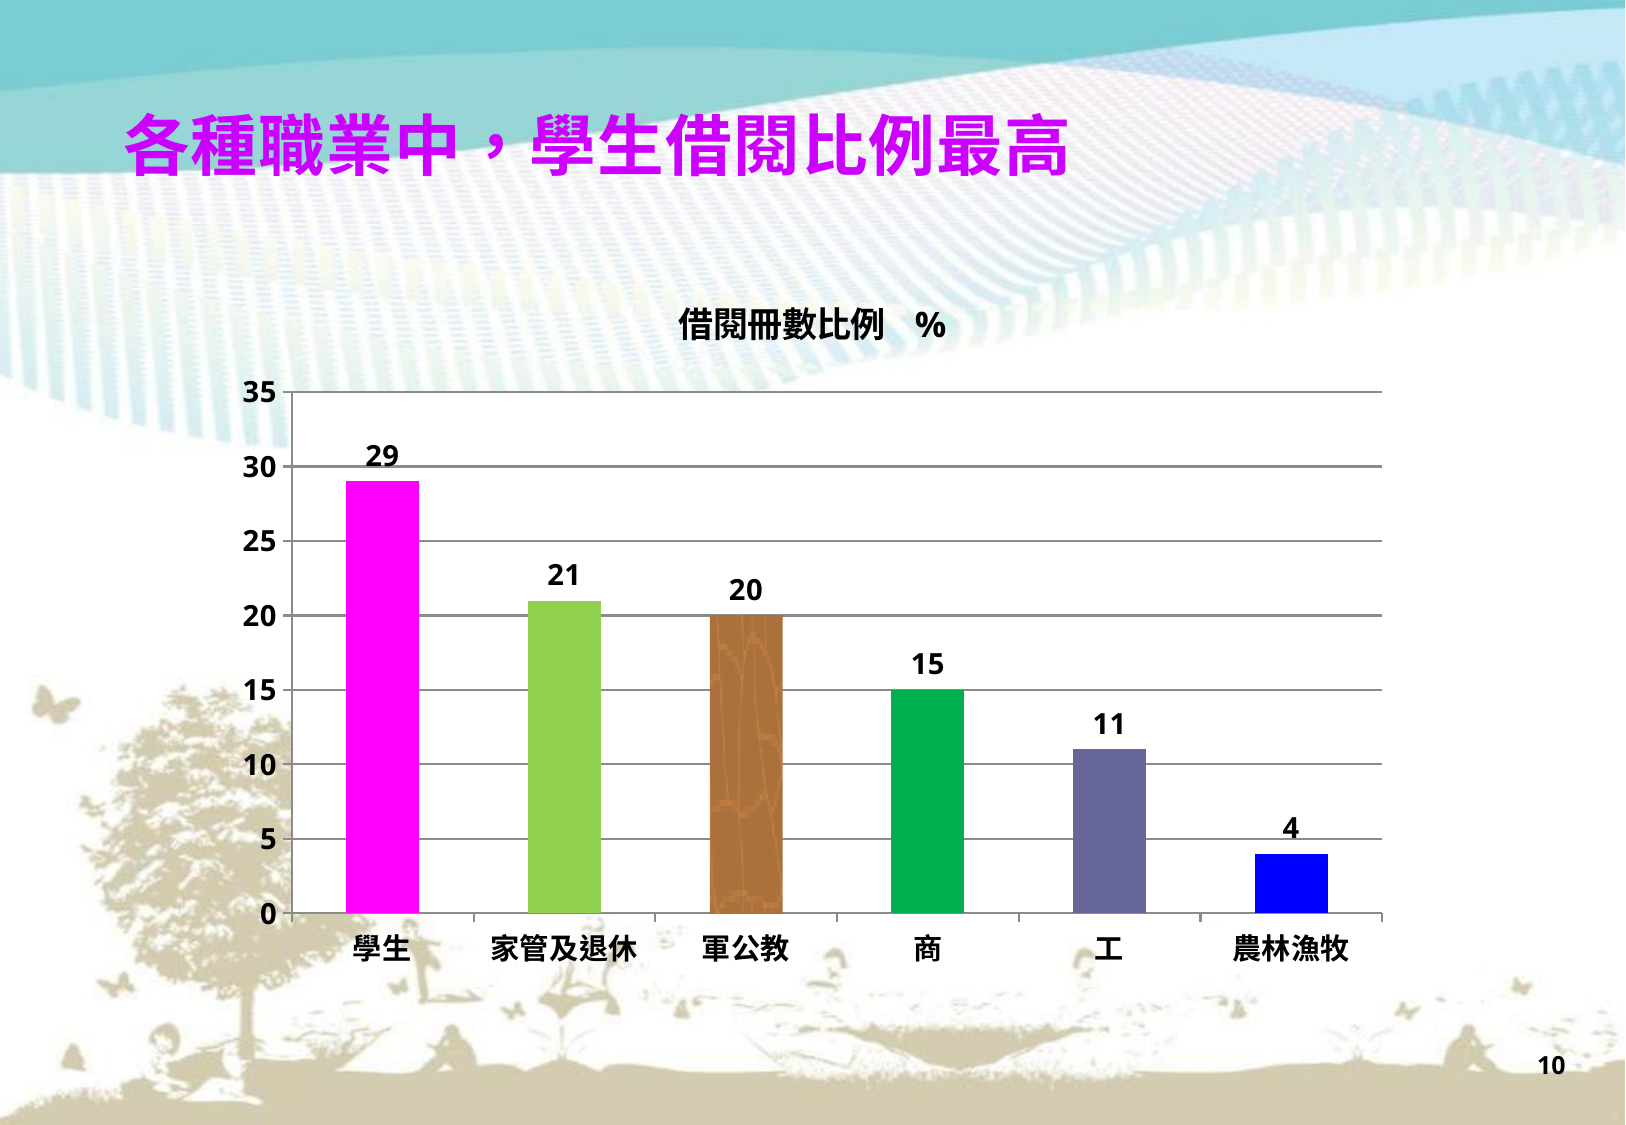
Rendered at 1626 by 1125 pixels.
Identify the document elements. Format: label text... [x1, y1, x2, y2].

chart [218, 267, 1406, 984]
picture [0, 0, 1625, 1125]
text_box 各種職業中，學生借閱比例最高 [108, 95, 1087, 191]
